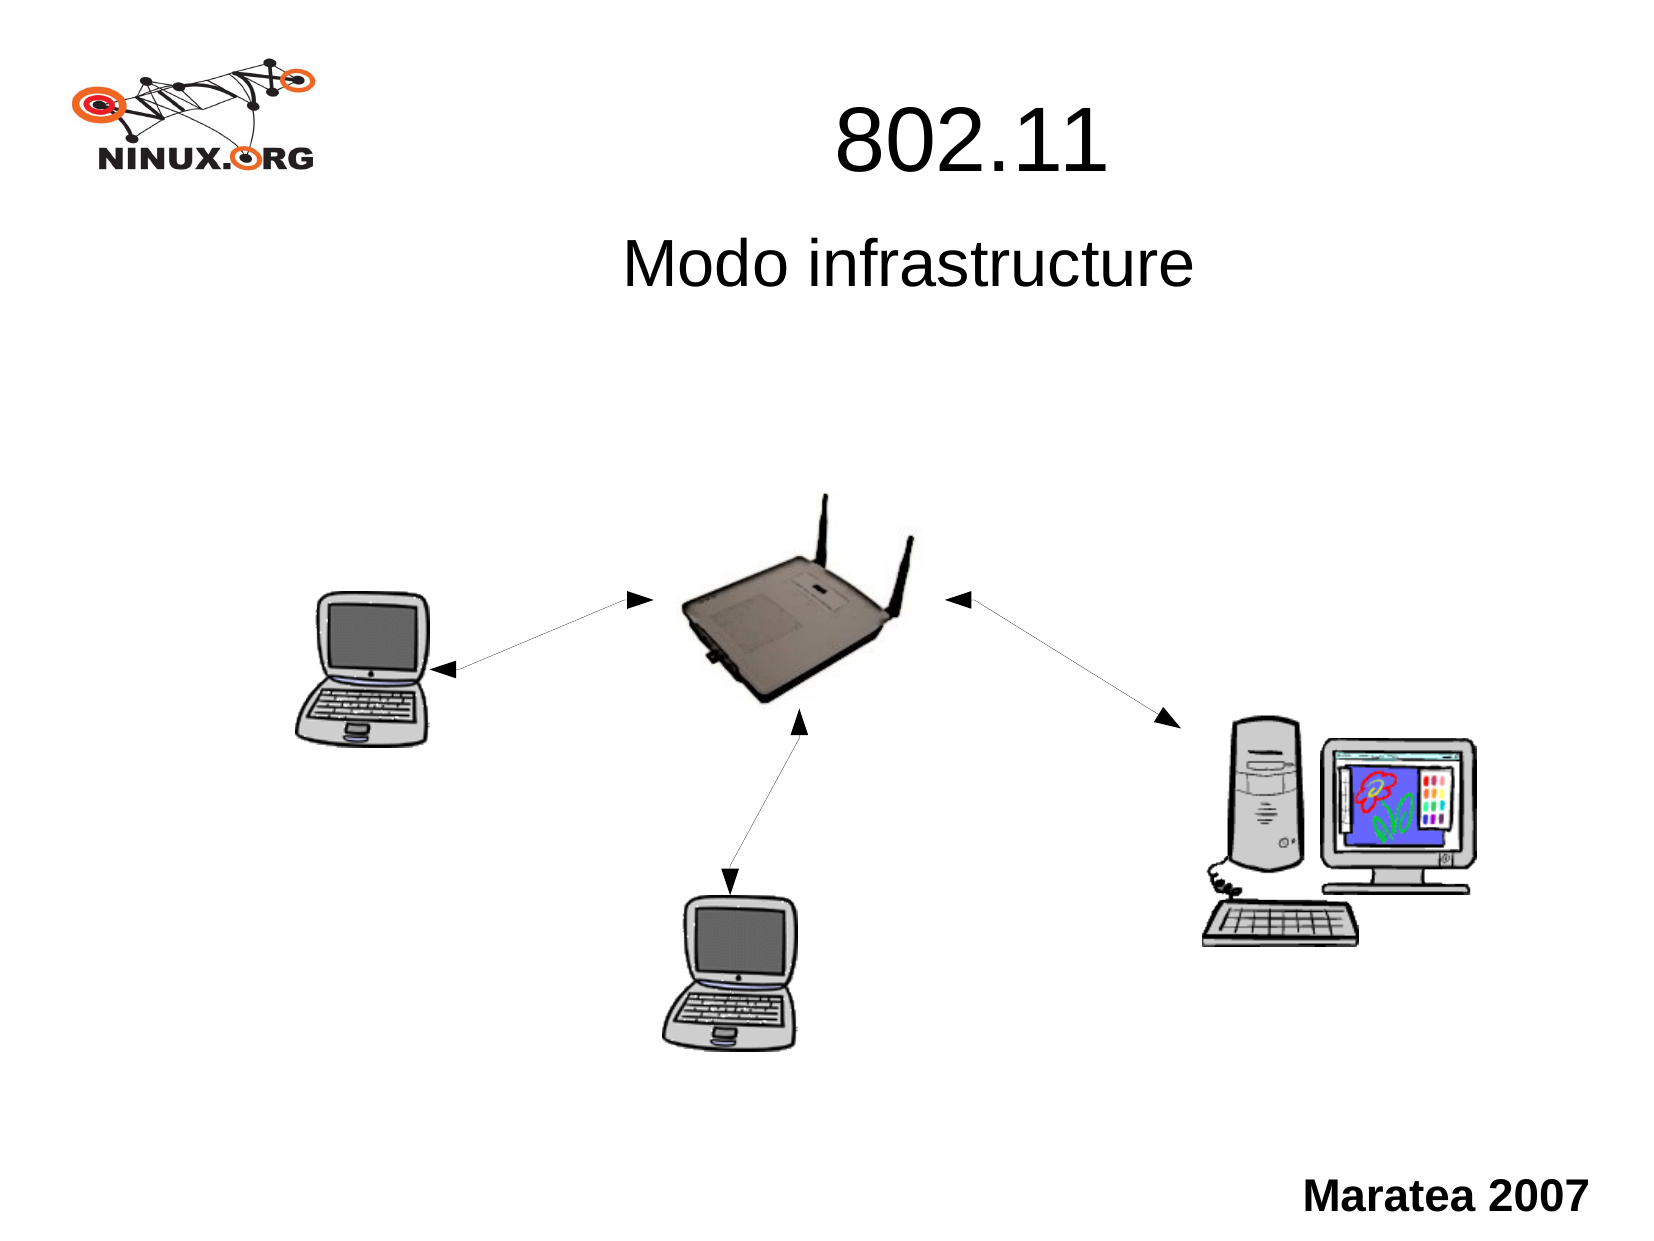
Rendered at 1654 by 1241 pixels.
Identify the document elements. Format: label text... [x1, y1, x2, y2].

title 802.11 [383, 43, 1565, 189]
picture [1181, 708, 1477, 947]
picture [662, 895, 798, 1052]
picture [59, 58, 323, 178]
picture [653, 491, 945, 709]
picture [295, 591, 430, 748]
subtitle Modo infrastructure [165, 189, 1654, 338]
text_box Maratea 2007 [1275, 1162, 1651, 1237]
